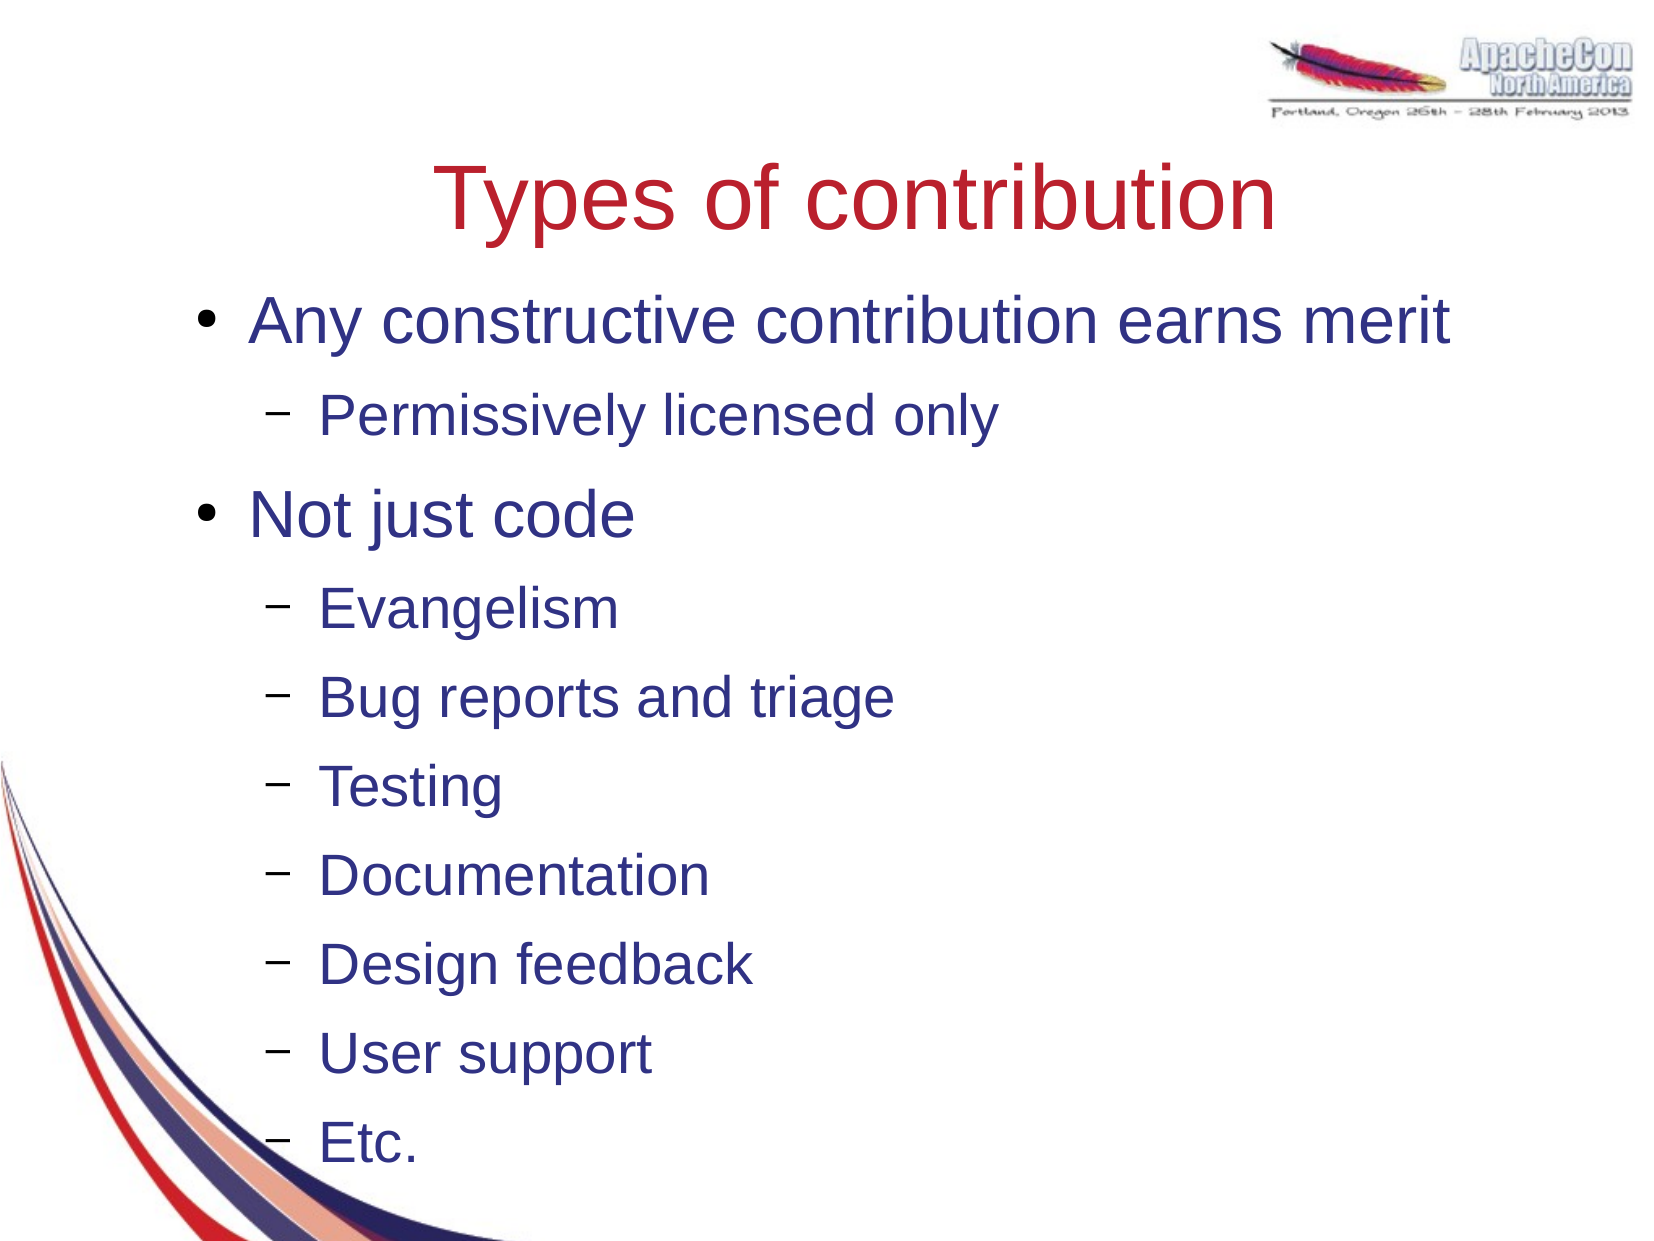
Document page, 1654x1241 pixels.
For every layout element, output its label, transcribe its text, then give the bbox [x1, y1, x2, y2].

title Types of contribution [177, 141, 1536, 254]
list Any constructive contribution earns merit Permissively licensed only Not just code Evangelism Bug reports and triage Testing Documentation Design feedback User support Etc. [177, 283, 1536, 1176]
picture [0, 0, 1654, 1241]
